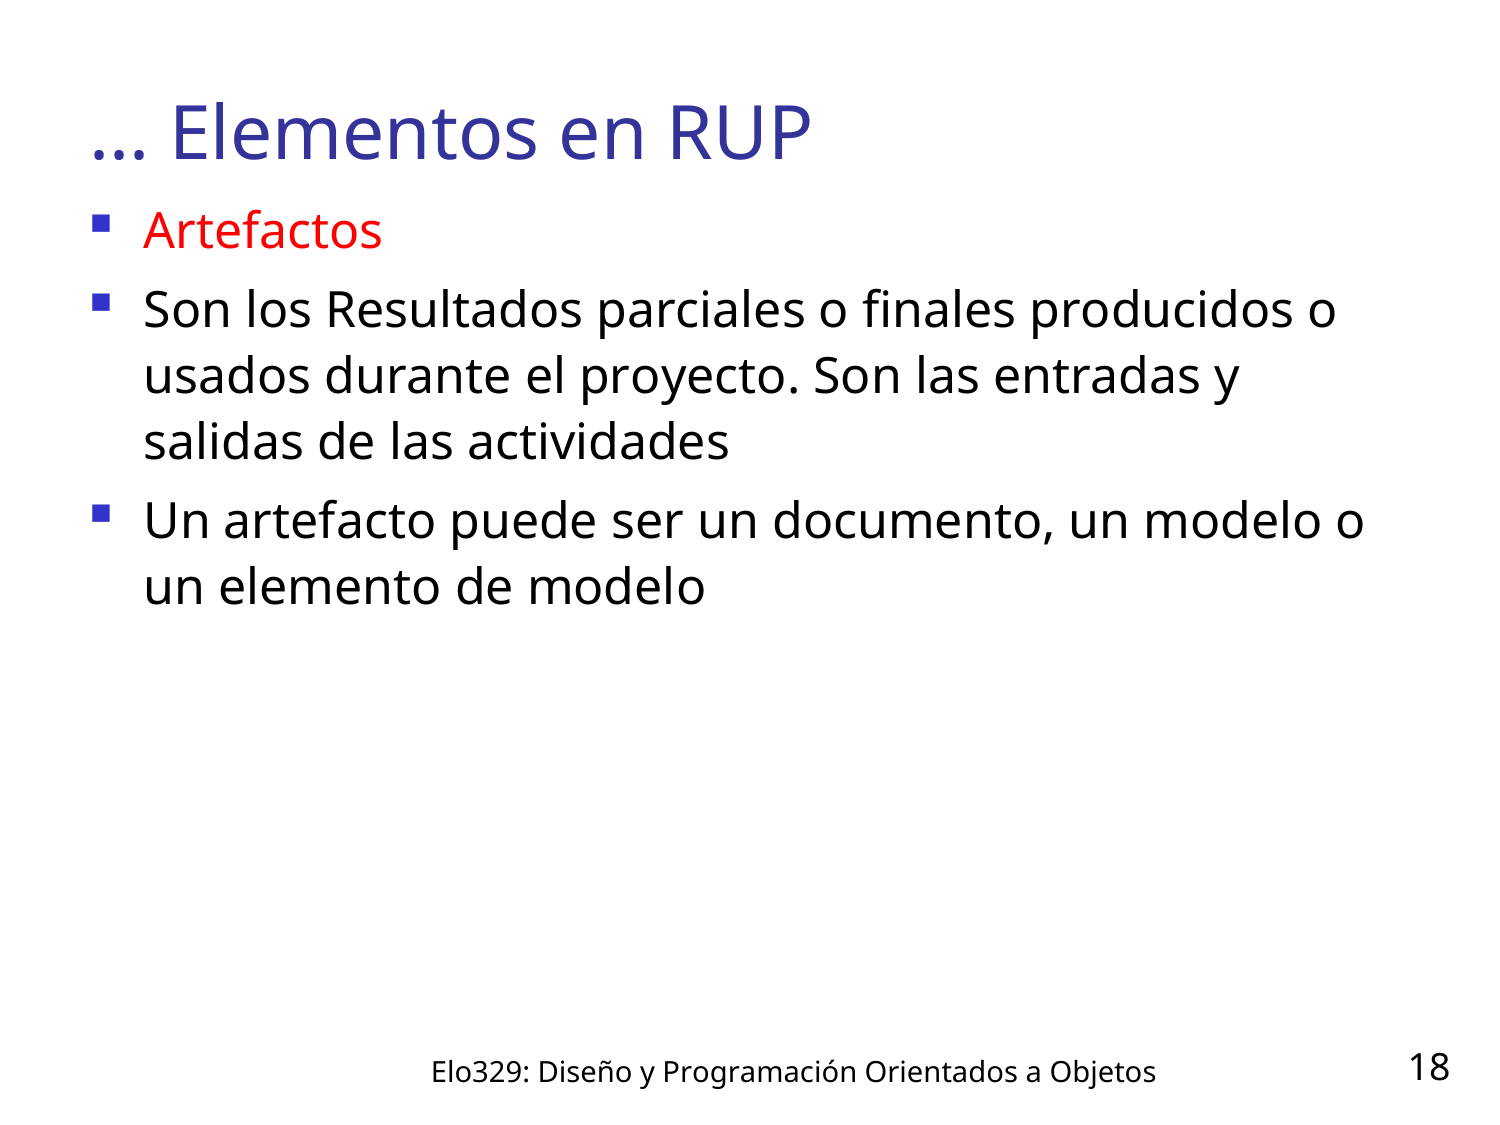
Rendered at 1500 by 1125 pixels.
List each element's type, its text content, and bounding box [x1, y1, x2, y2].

list Artefactos Son los Resultados parciales o finales producidos o usados durante el proyecto. Son las entradas y salidas de las actividades Un artefacto puede ser un documento, un modelo o un elemento de modelo [75, 187, 1398, 658]
title ... Elementos en RUP [75, 10, 1426, 188]
